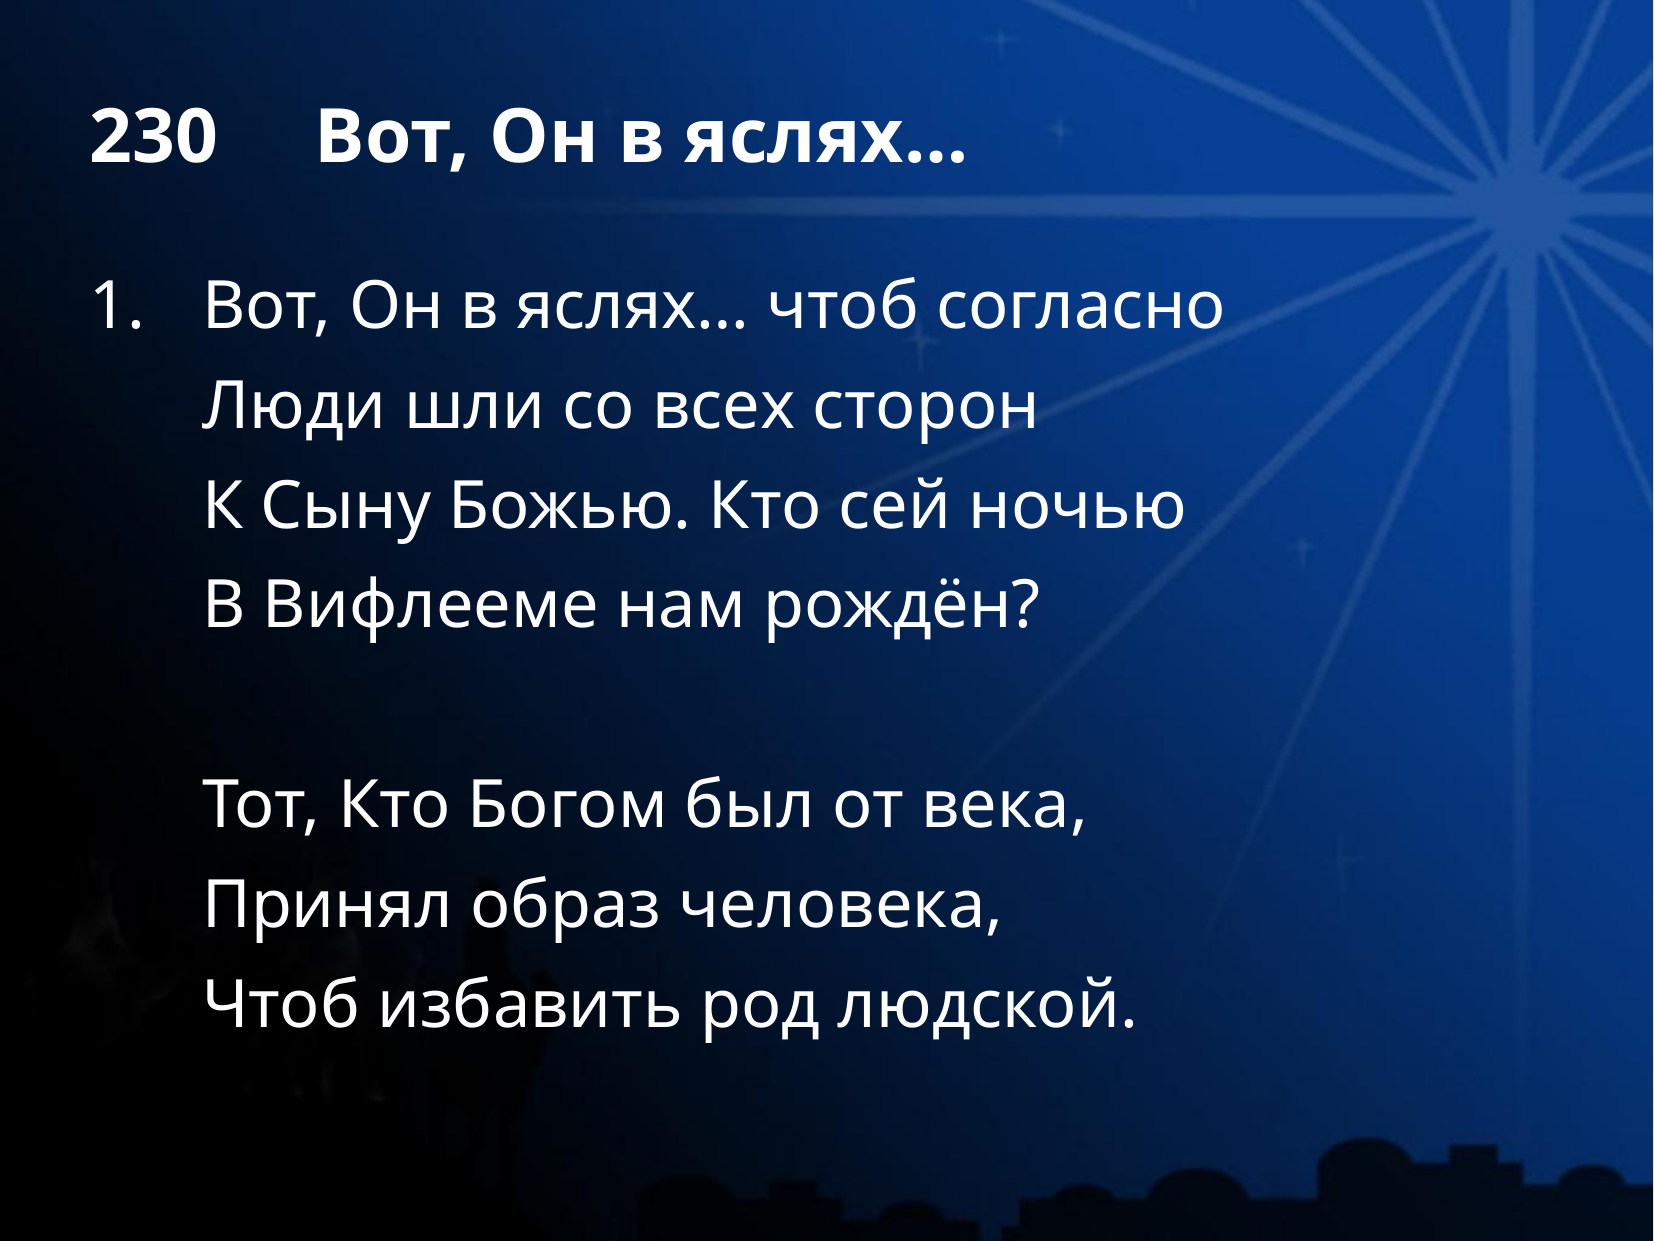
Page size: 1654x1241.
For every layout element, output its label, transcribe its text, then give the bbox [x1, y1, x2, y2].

text_box 230 Вот, Он в яслях… [75, 75, 1576, 188]
text_box 1. Вот, Он в яслях… чтоб согласно Люди шли со всех сторон К Сыну Божью. Кто сей ночью В Вифлееме нам рождён? Тот, Кто Богом был от века, Принял образ человека, Чтоб избавить род людской. [75, 188, 1576, 1163]
picture [0, 0, 1654, 1241]
